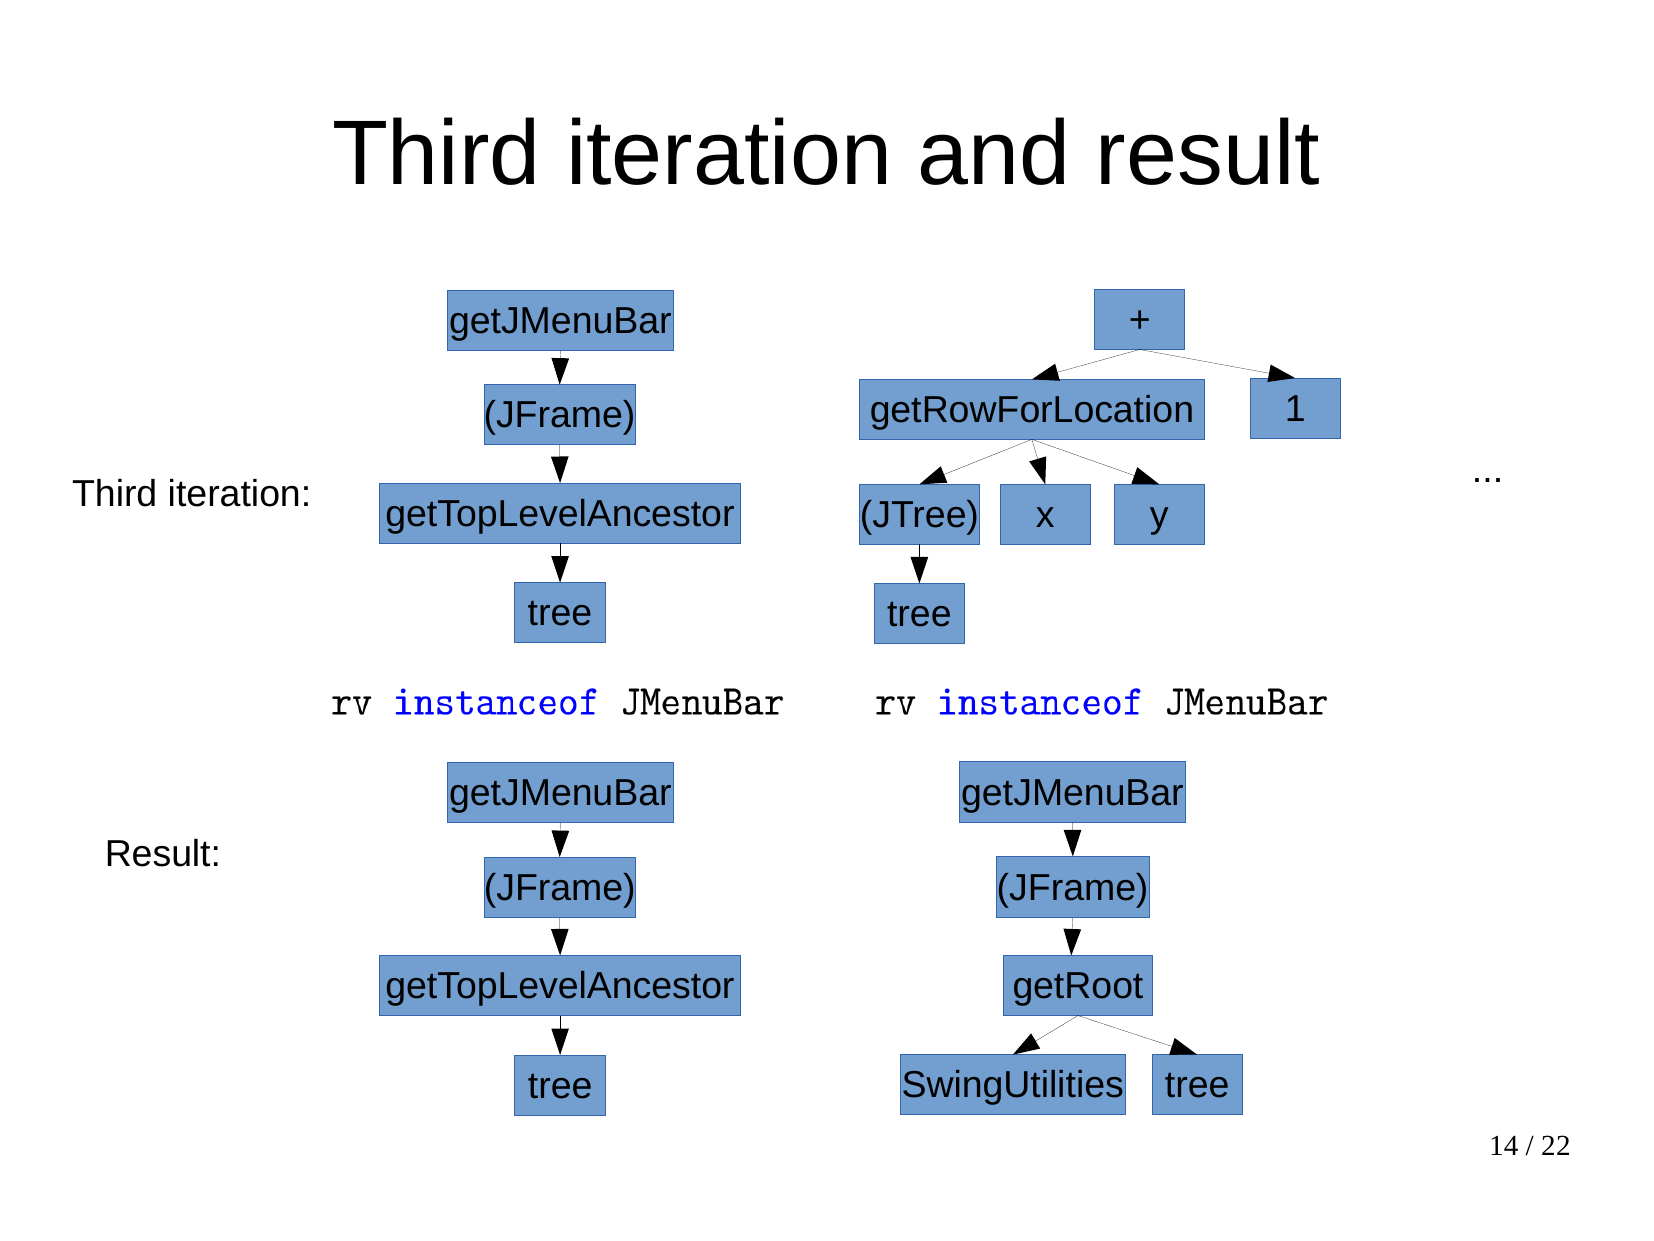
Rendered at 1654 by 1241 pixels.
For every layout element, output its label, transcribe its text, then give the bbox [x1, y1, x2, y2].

text_box getJMenuBar [447, 762, 674, 823]
text_box x [1000, 484, 1091, 545]
text_box getJMenuBar [447, 290, 674, 351]
picture [332, 688, 783, 715]
text_box ... [1457, 440, 1519, 498]
text_box Third iteration: [57, 465, 327, 522]
text_box SwingUtilities [900, 1054, 1126, 1115]
text_box tree [874, 583, 965, 644]
text_box getTopLevelAncestor [379, 955, 741, 1016]
title Third iteration and result [82, 49, 1571, 257]
text_box tree [514, 582, 606, 643]
text_box + [1094, 289, 1185, 350]
text_box getRoot [1003, 955, 1153, 1016]
text_box (JFrame) [484, 857, 636, 918]
text_box (JFrame) [484, 384, 636, 445]
text_box tree [1152, 1054, 1243, 1115]
text_box (JFrame) [996, 856, 1150, 918]
text_box y [1114, 484, 1205, 545]
text_box getTopLevelAncestor [379, 483, 741, 544]
text_box getJMenuBar [959, 761, 1186, 823]
text_box (JTree) [859, 484, 980, 545]
picture [876, 688, 1327, 715]
text_box Result: [90, 825, 237, 882]
text_box 1 [1250, 378, 1341, 439]
text_box getRowForLocation [859, 379, 1205, 440]
text_box tree [514, 1055, 606, 1116]
